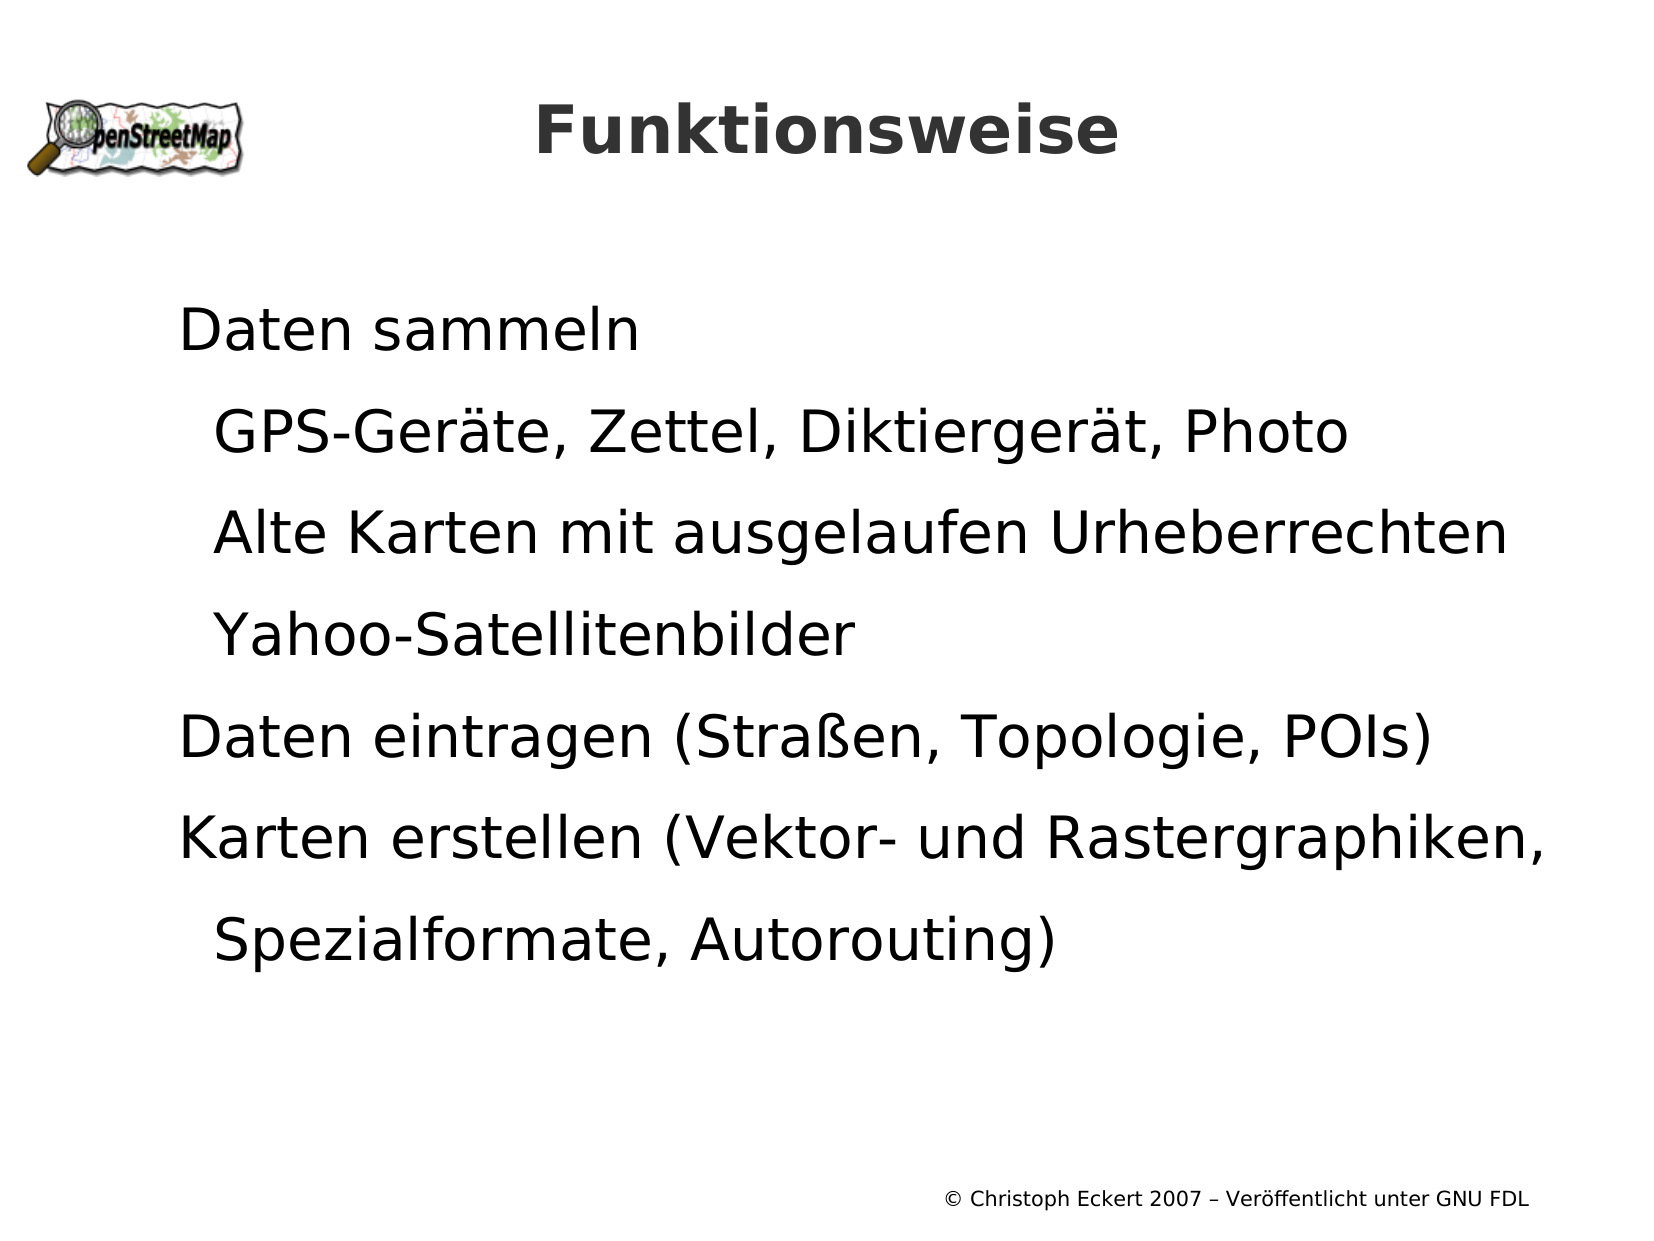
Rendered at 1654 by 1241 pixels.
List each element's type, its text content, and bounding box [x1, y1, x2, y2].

picture [26, 98, 121, 177]
subtitle Daten sammeln GPS-Geräte, Zettel, Diktiergerät, Photo Alte Karten mit ausgelaufen Urheberrechten Yahoo-Satellitenbilder Daten eintragen (Straßen, Topologie, POIs) Karten erstellen (Vektor- und Rastergraphiken, Spezialformate, Autorouting) [178, 229, 1570, 1009]
title Funktionsweise [121, 91, 1534, 299]
